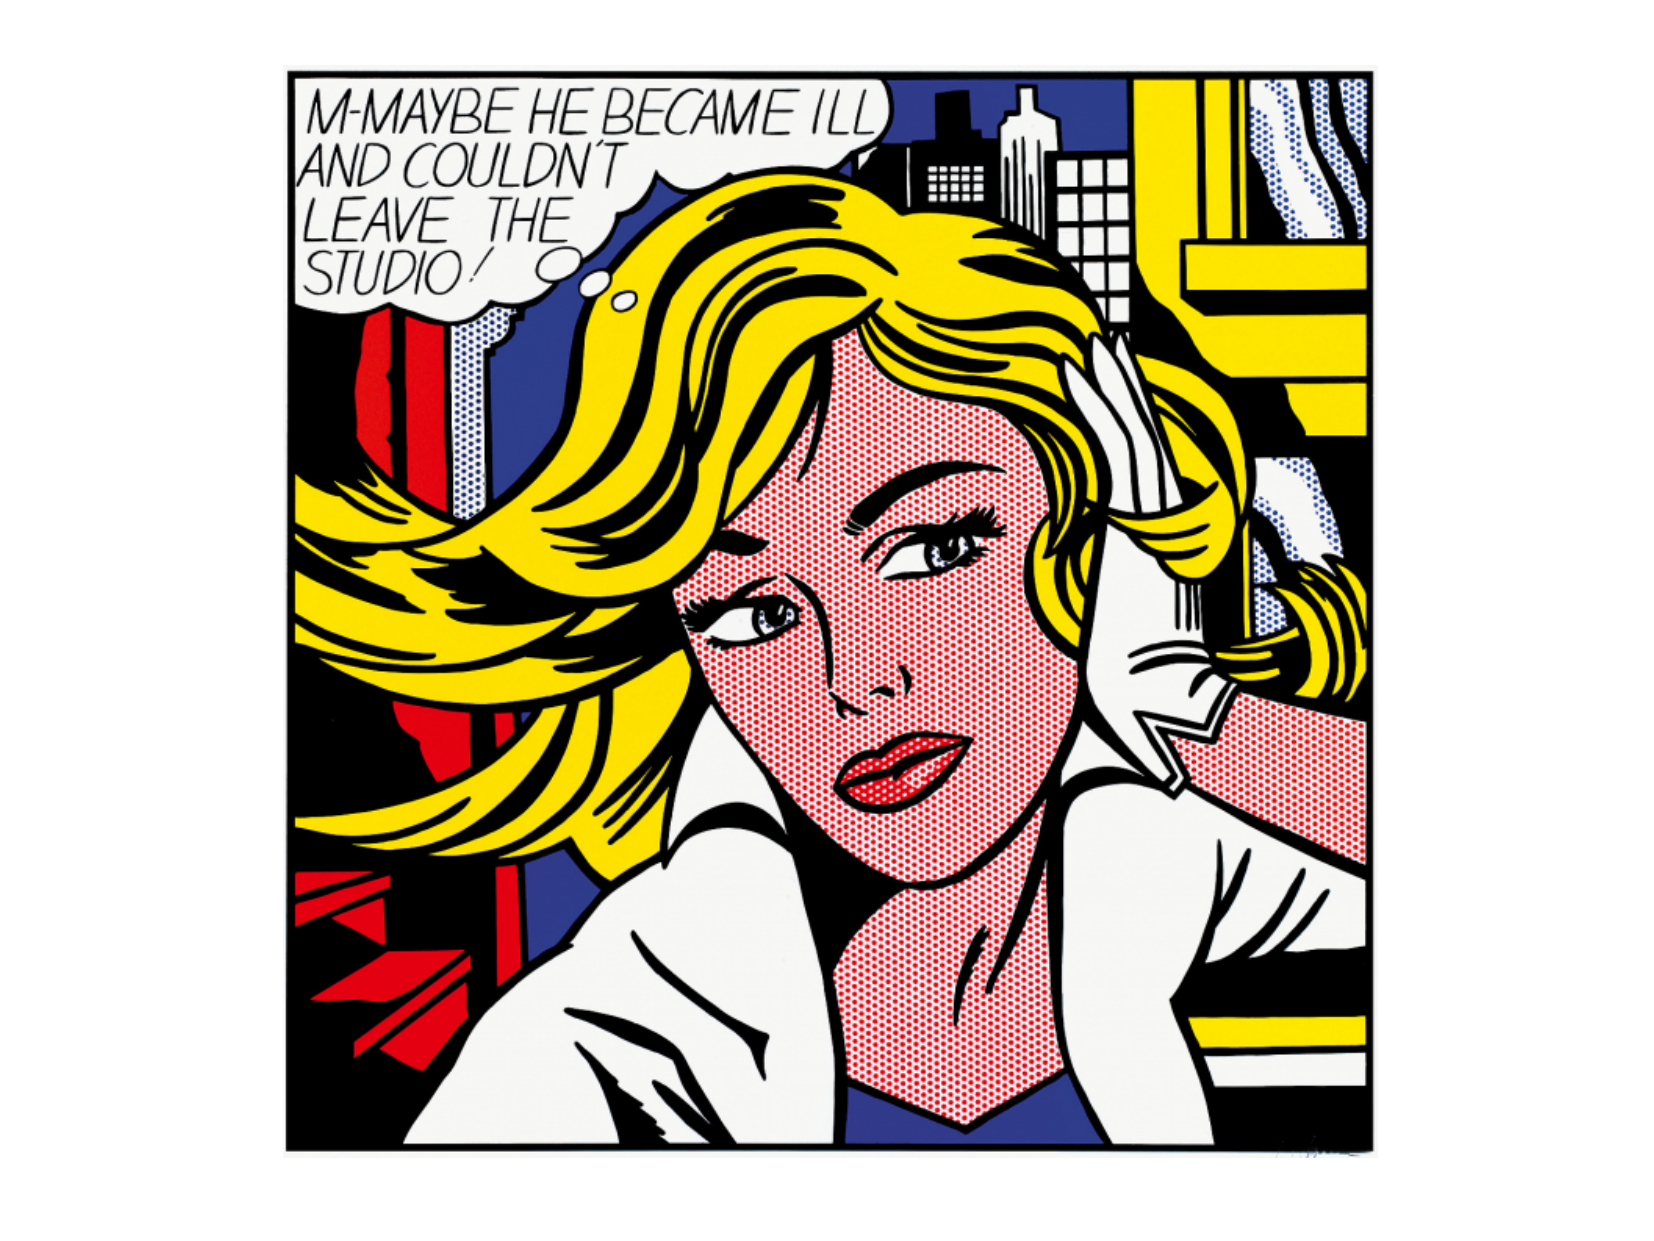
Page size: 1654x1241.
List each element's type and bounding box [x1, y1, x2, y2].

picture [283, 65, 1378, 1158]
